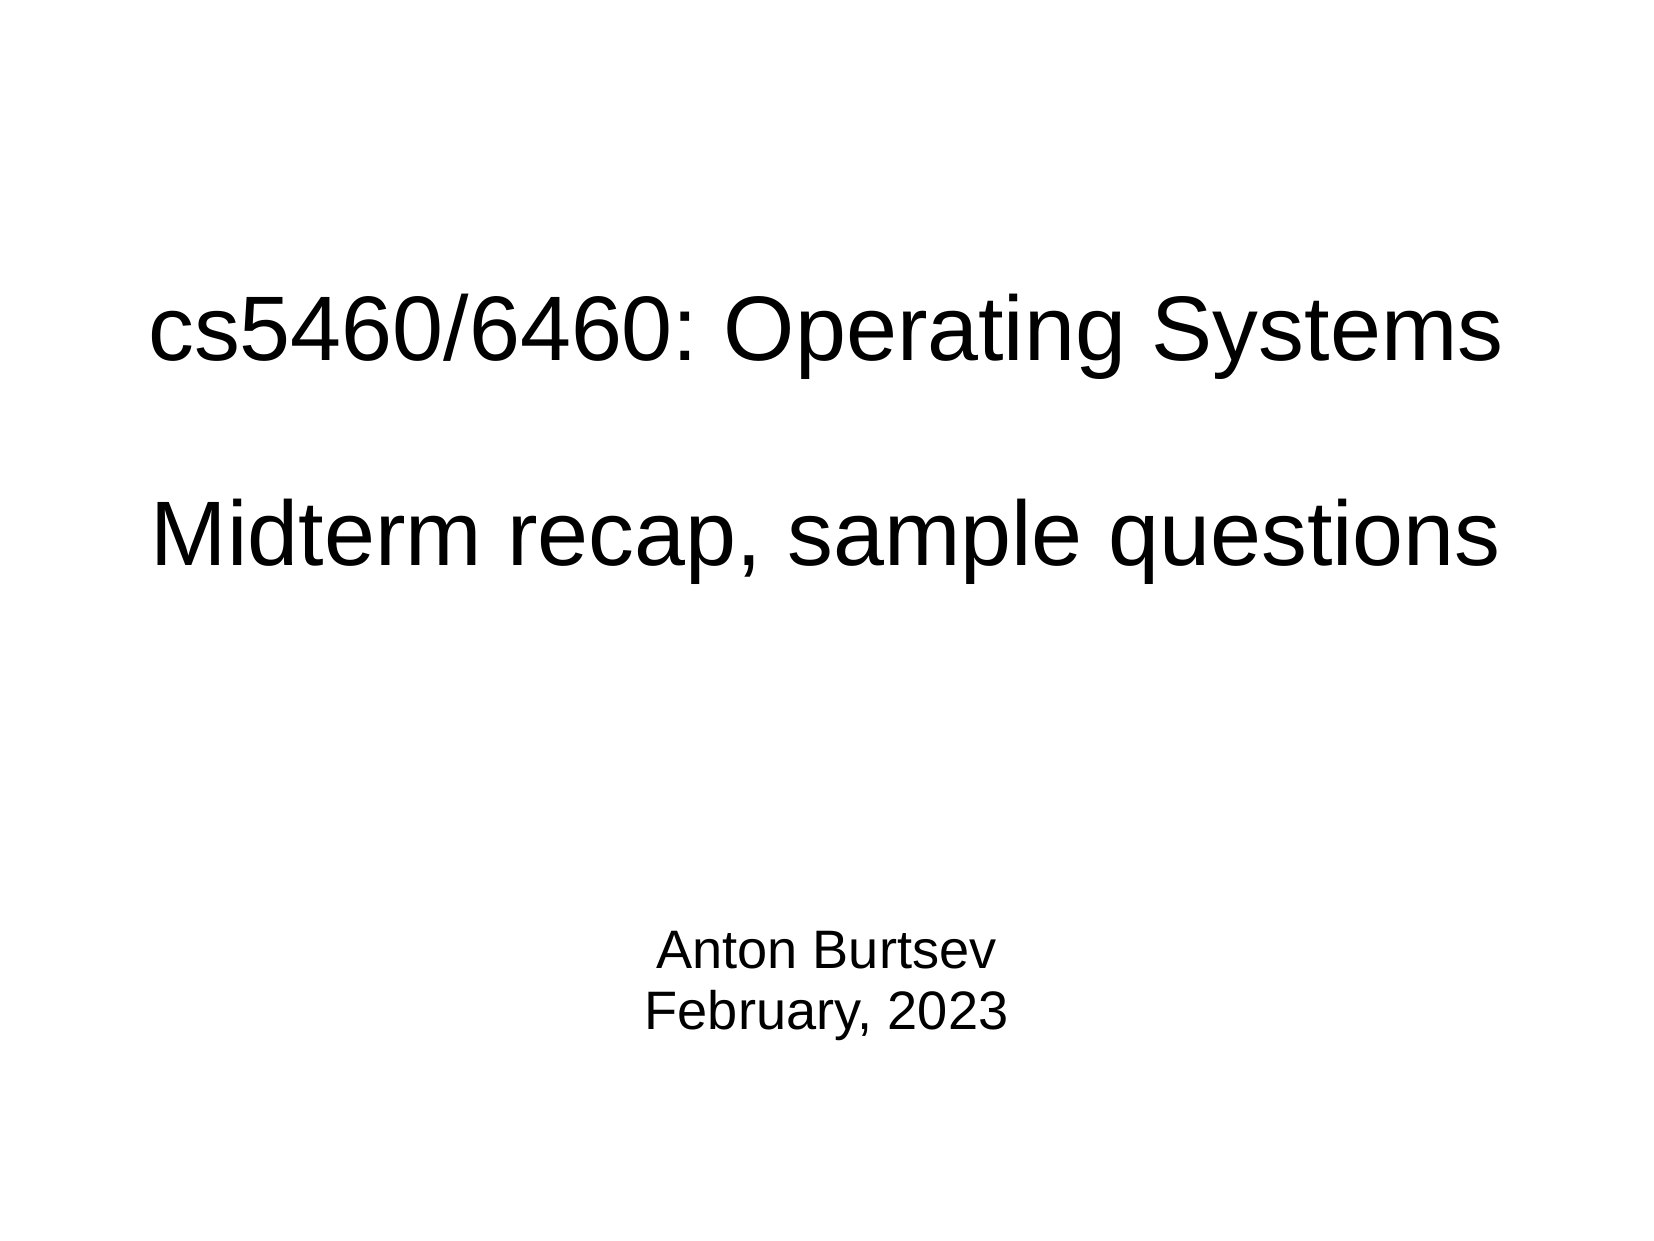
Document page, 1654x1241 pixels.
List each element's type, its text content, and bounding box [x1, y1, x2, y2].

subtitle Anton Burtsev February, 2023 [82, 637, 1571, 1109]
title cs5460/6460: Operating Systems Midterm recap, sample questions [82, 113, 1571, 637]
